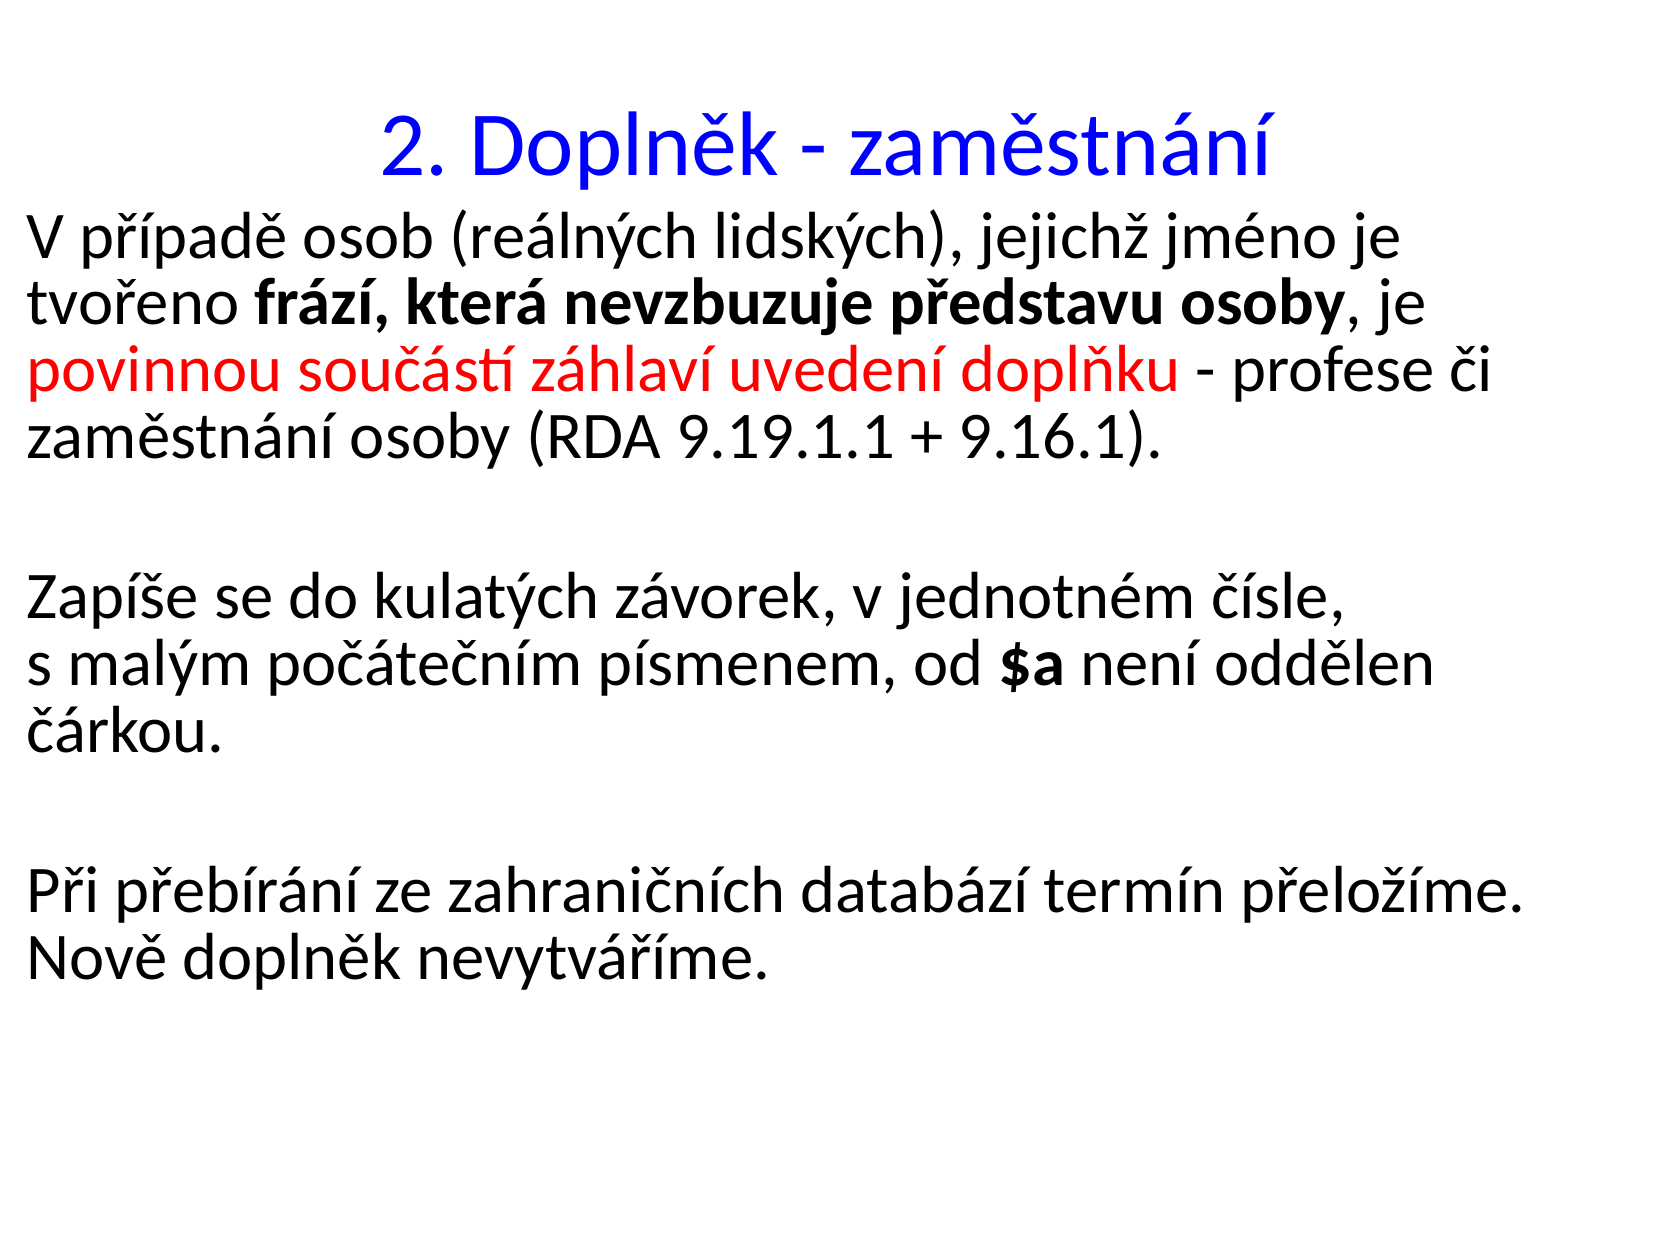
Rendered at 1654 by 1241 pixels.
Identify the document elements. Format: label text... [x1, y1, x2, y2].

title 2. Doplněk - zaměstnání [82, 49, 1571, 257]
text_box V případě osob (reálných lidských), jejichž jméno je tvořeno frází, která nevzbuzuje představu osoby, je povinnou součástí záhlaví uvedení doplňku - profese či zaměstnání osoby (RDA 9.19.1.1 + 9.16.1). Zapíše se do kulatých závorek, v jednotném čísle, s malým počátečním písmenem, od $a není oddělen čárkou. Při přebírání ze zahraničních databází termín přeložíme. Nově doplněk nevytváříme. [11, 200, 1548, 1241]
